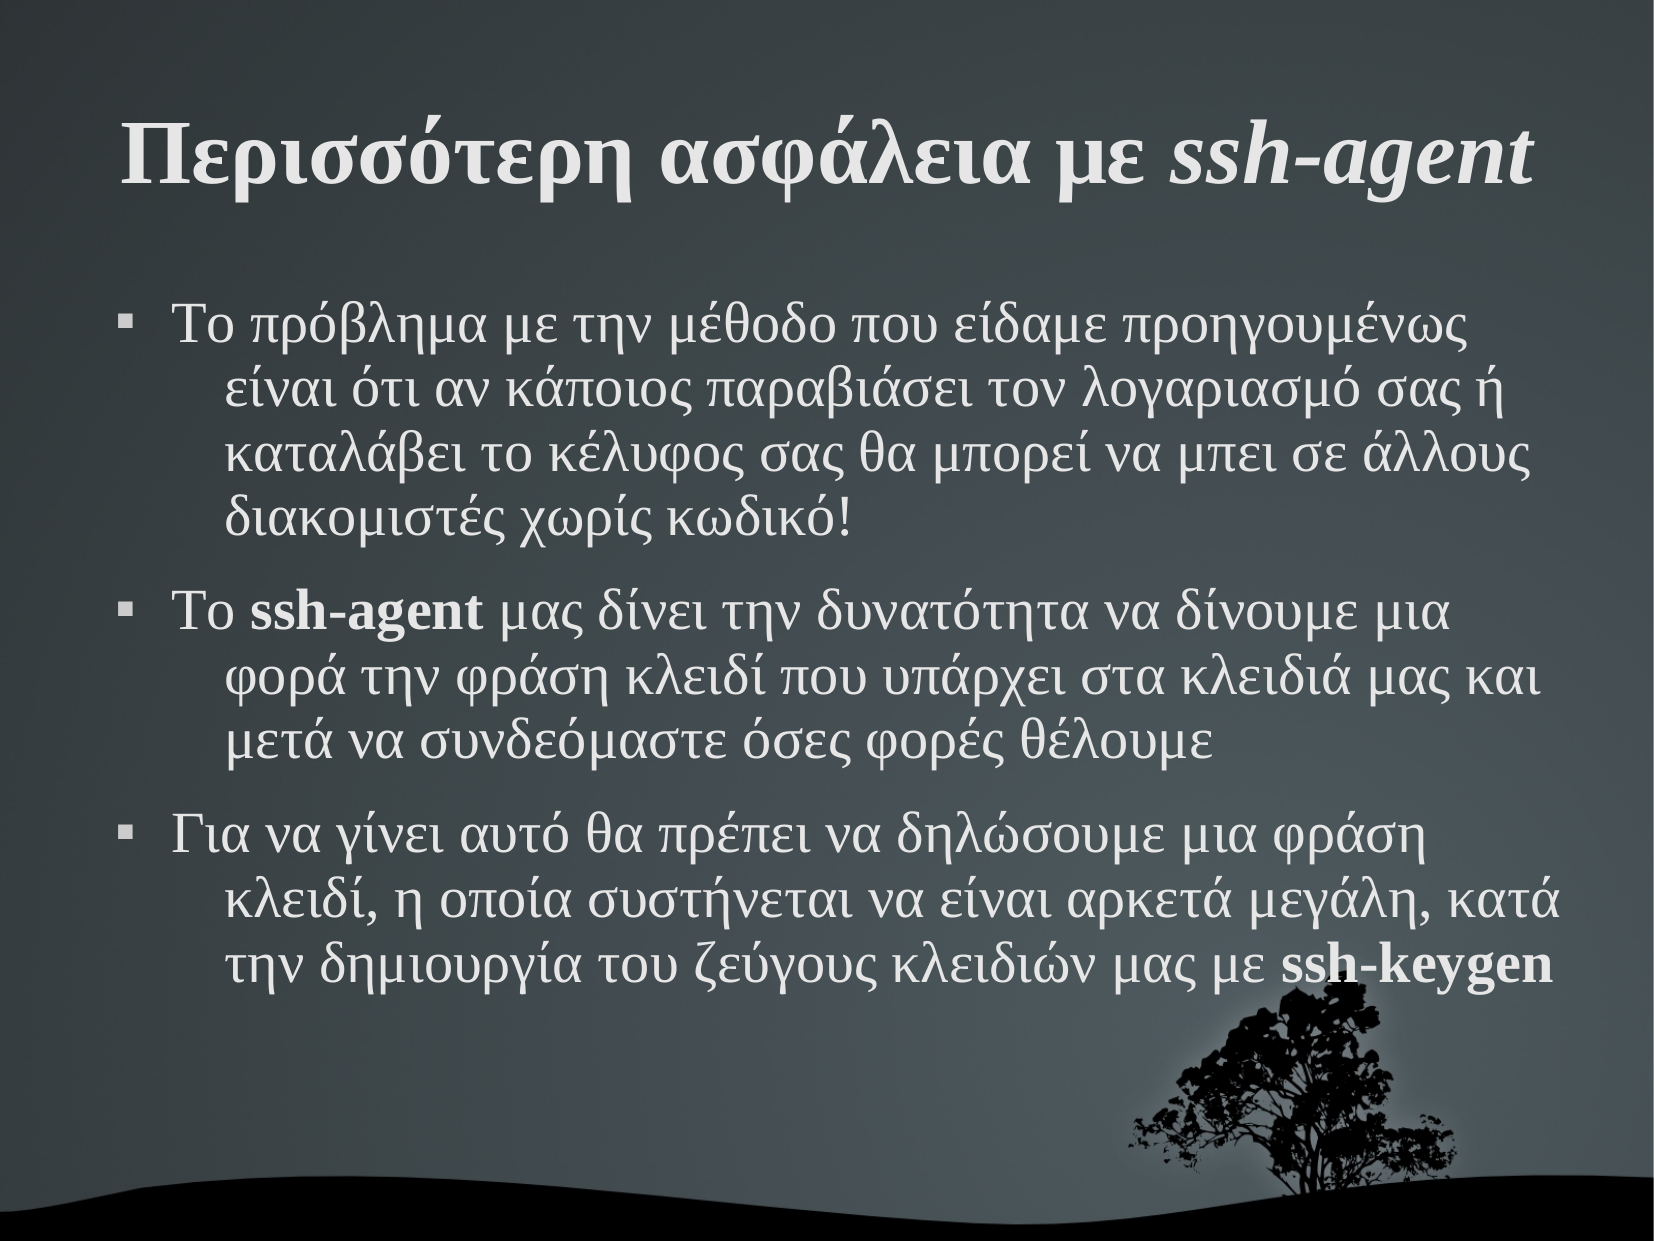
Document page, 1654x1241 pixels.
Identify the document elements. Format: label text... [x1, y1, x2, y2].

picture [0, 0, 1654, 1241]
list Το πρόβλημα με την μέθοδο που είδαμε προηγουμένως είναι ότι αν κάποιος παραβιάσει τον λογαριασμό σας ή καταλάβει το κέλυφος σας θα μπορεί να μπει σε άλλους διακομιστές χωρίς κωδικό! Το ssh-agent μας δίνει την δυνατότητα να δίνουμε μια φορά την φράση κλειδί που υπάρχει στα κλειδιά μας και μετά να συνδεόμαστε όσες φορές θέλουμε Για να γίνει αυτό θα πρέπει να δηλώσουμε μια φράση κλειδί, η οποία συστήνεται να είναι αρκετά μεγάλη, κατά την δημιουργία του ζεύγους κλειδιών μας με ssh-keygen [82, 290, 1571, 1109]
title Περισσότερη ασφάλεια με ssh-agent [82, 49, 1571, 257]
